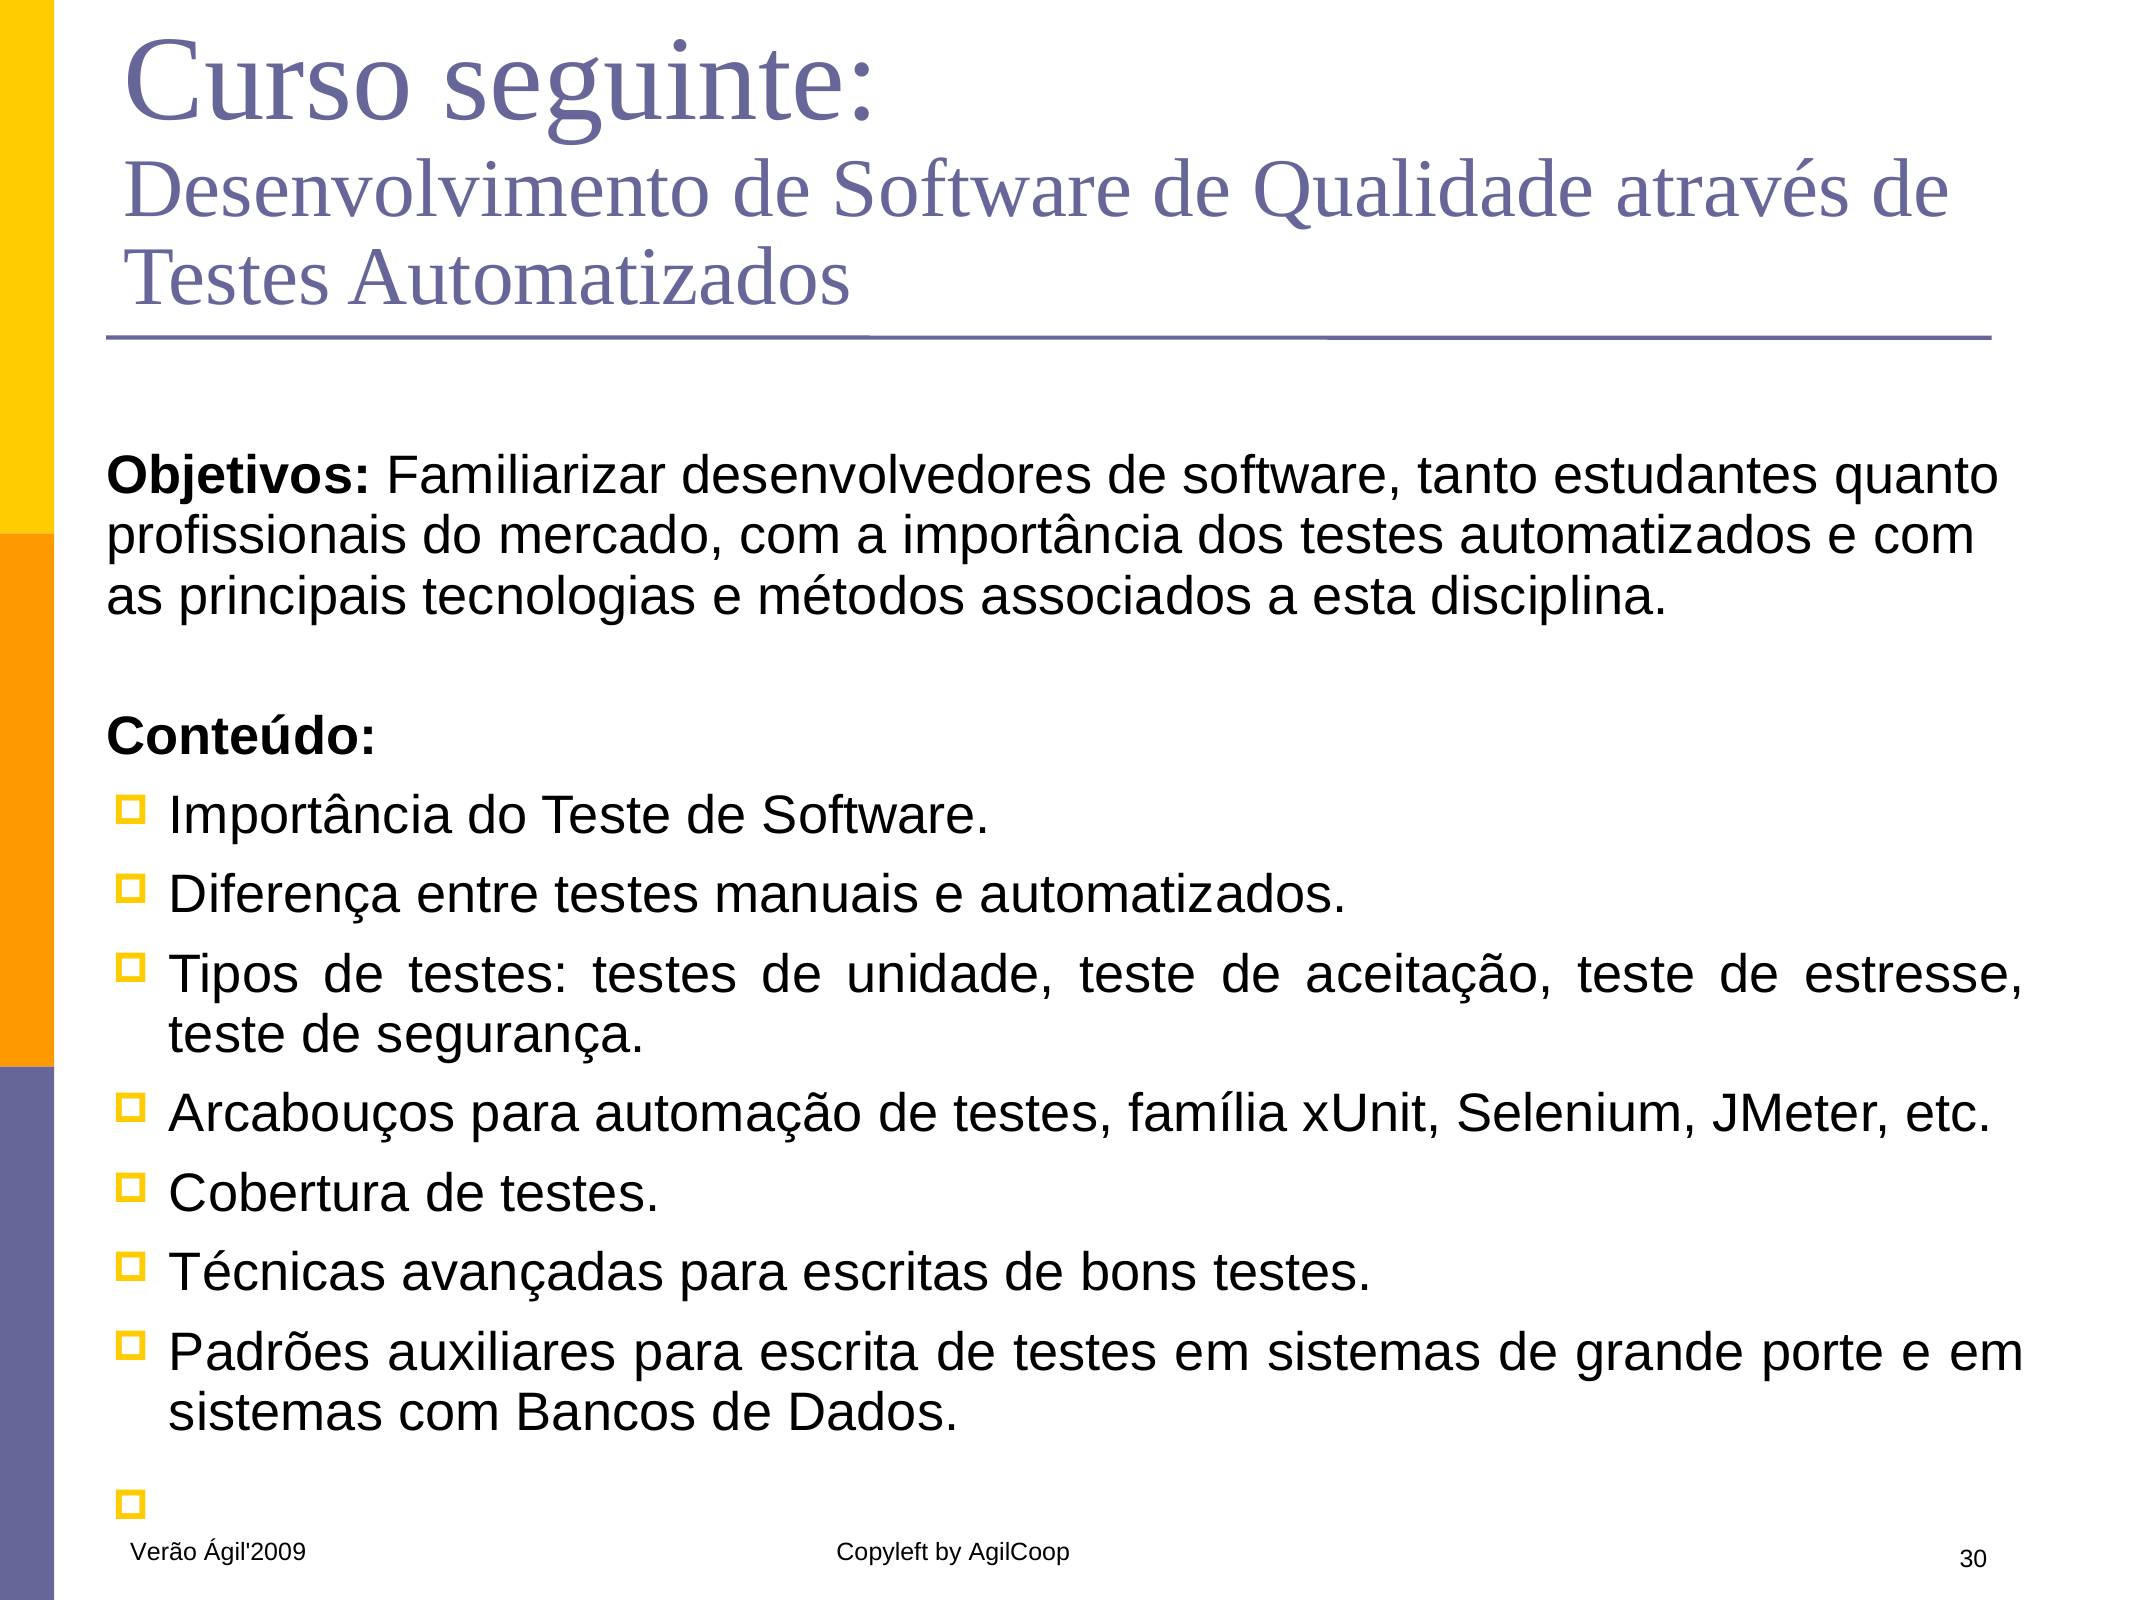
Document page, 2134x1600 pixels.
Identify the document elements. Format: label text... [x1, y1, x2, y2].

text_box [0, 0, 55, 1600]
list Objetivos: Familiarizar desenvolvedores de software, tanto estudantes quanto profissionais do mercado, com a importância dos testes automatizados e com as principais tecnologias e métodos associados a esta disciplina. Conteúdo: Importância do Teste de Software. Diferença entre testes manuais e automatizados. Tipos de testes: testes de unidade, teste de aceitação, teste de estresse, teste de segurança. Arcabouços para automação de testes, família xUnit, Selenium, JMeter, etc. Cobertura de testes. Técnicas avançadas para escritas de bons testes. Padrões auxiliares para escrita de testes em sistemas de grande porte e em sistemas com Bancos de Dados. [106, 369, 2028, 1600]
title Curso seguinte: Desenvolvimento de Software de Qualidade através de Testes Automatizados [106, 0, 2028, 331]
